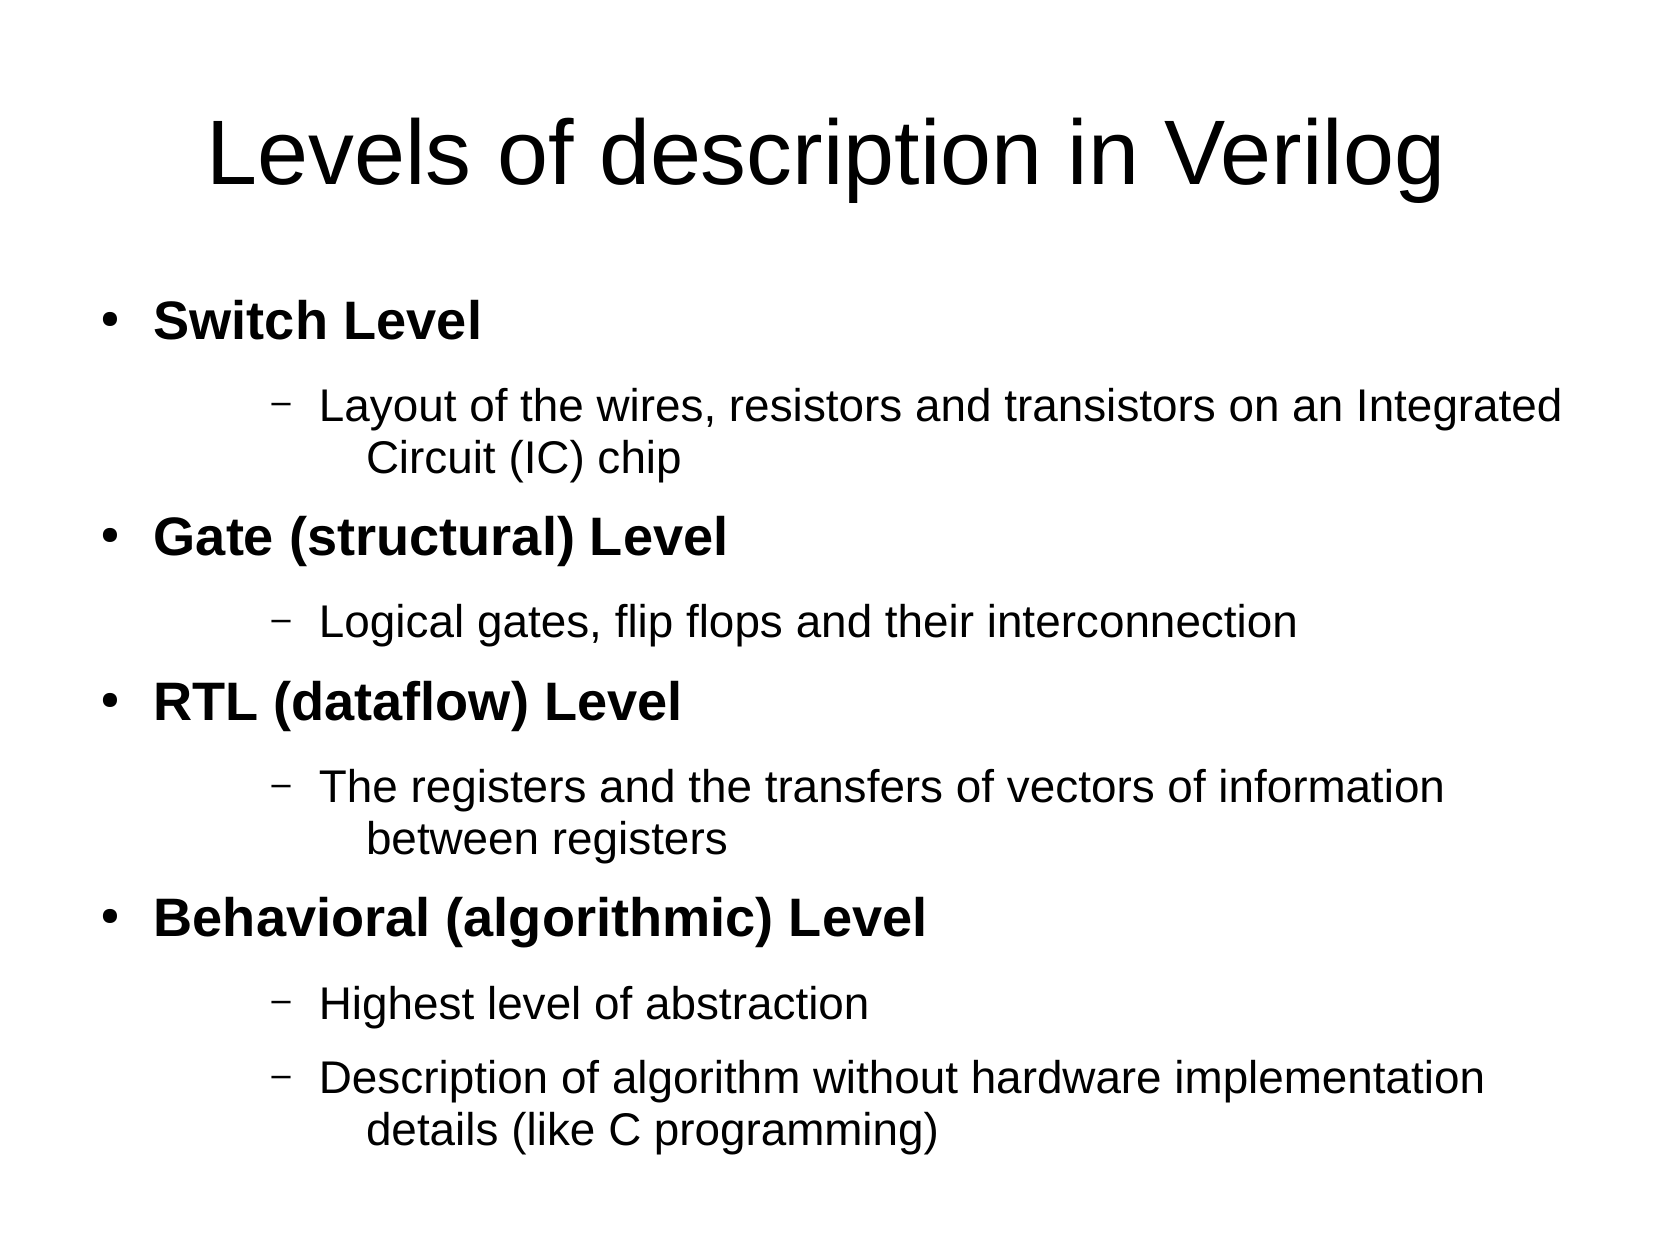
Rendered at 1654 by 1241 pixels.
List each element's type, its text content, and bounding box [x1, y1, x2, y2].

title Levels of description in Verilog [82, 56, 1571, 250]
list Switch Level Layout of the wires, resistors and transistors on an Integrated Circuit (IC) chip Gate (structural) Level Logical gates, flip flops and their interconnection RTL (dataflow) Level The registers and the transfers of vectors of information between registers Behavioral (algorithmic) Level Highest level of abstraction Description of algorithm without hardware implementation details (like C programming) [82, 290, 1571, 1156]
